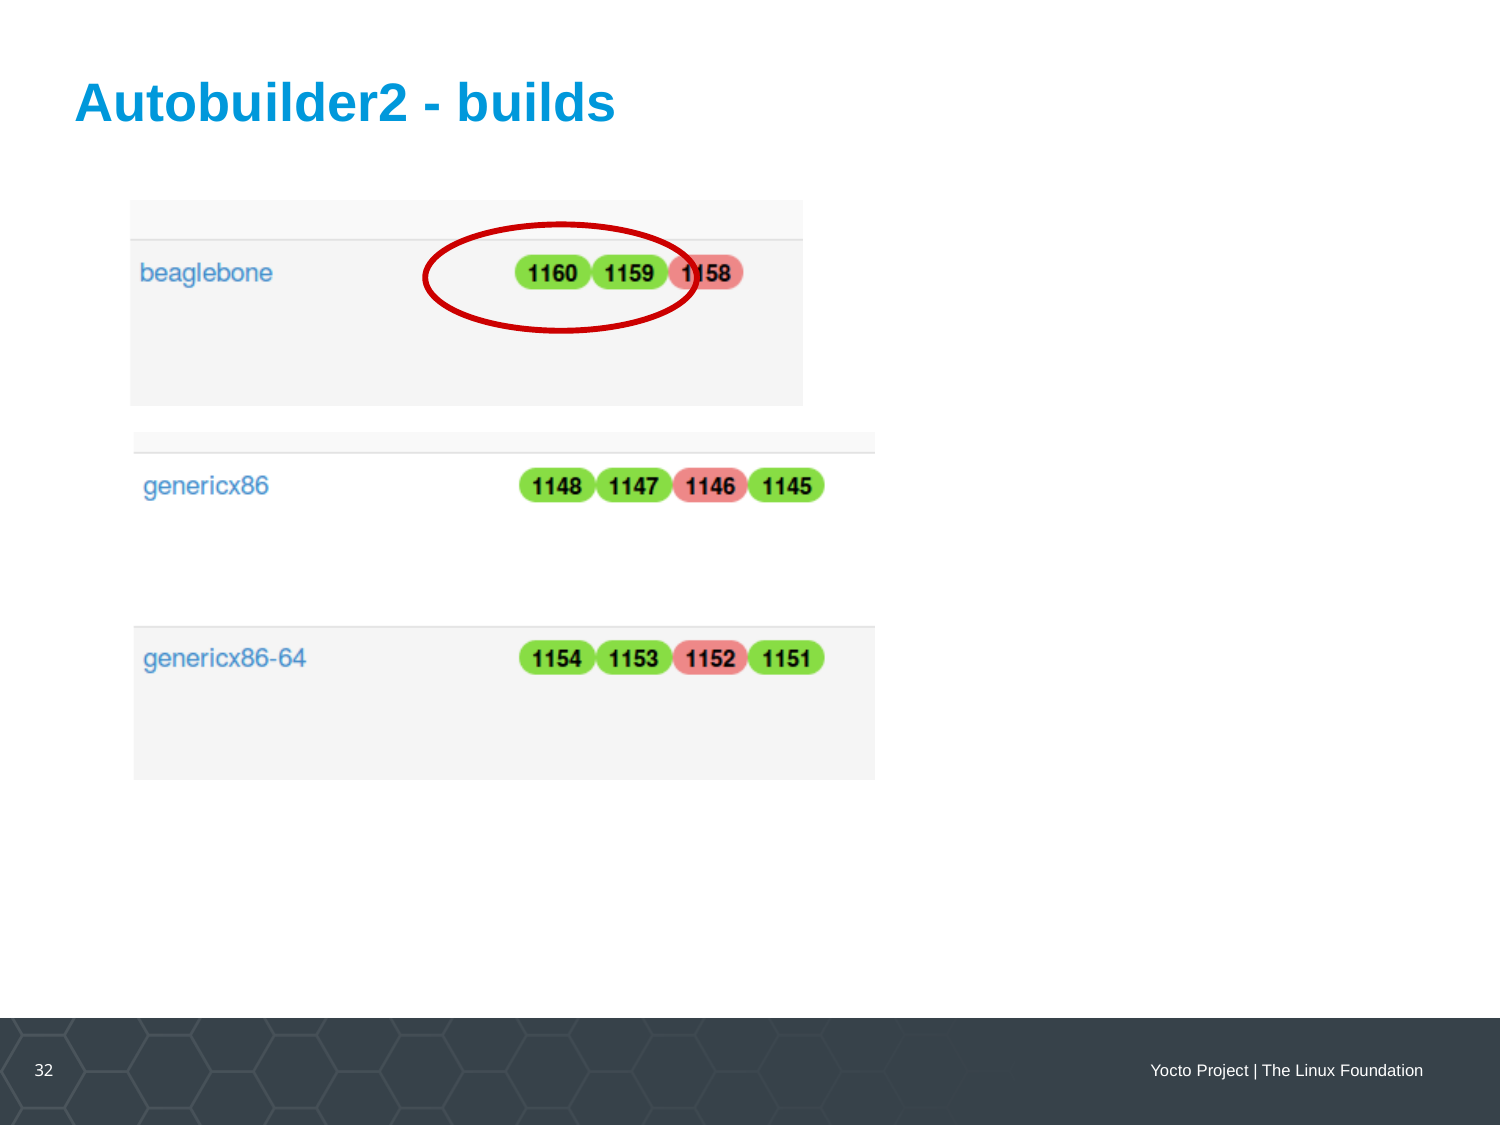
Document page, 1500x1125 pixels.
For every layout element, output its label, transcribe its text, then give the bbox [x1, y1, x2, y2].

text_box Autobuilder2 - builds [74, 67, 1424, 154]
picture [0, 0, 1500, 1125]
